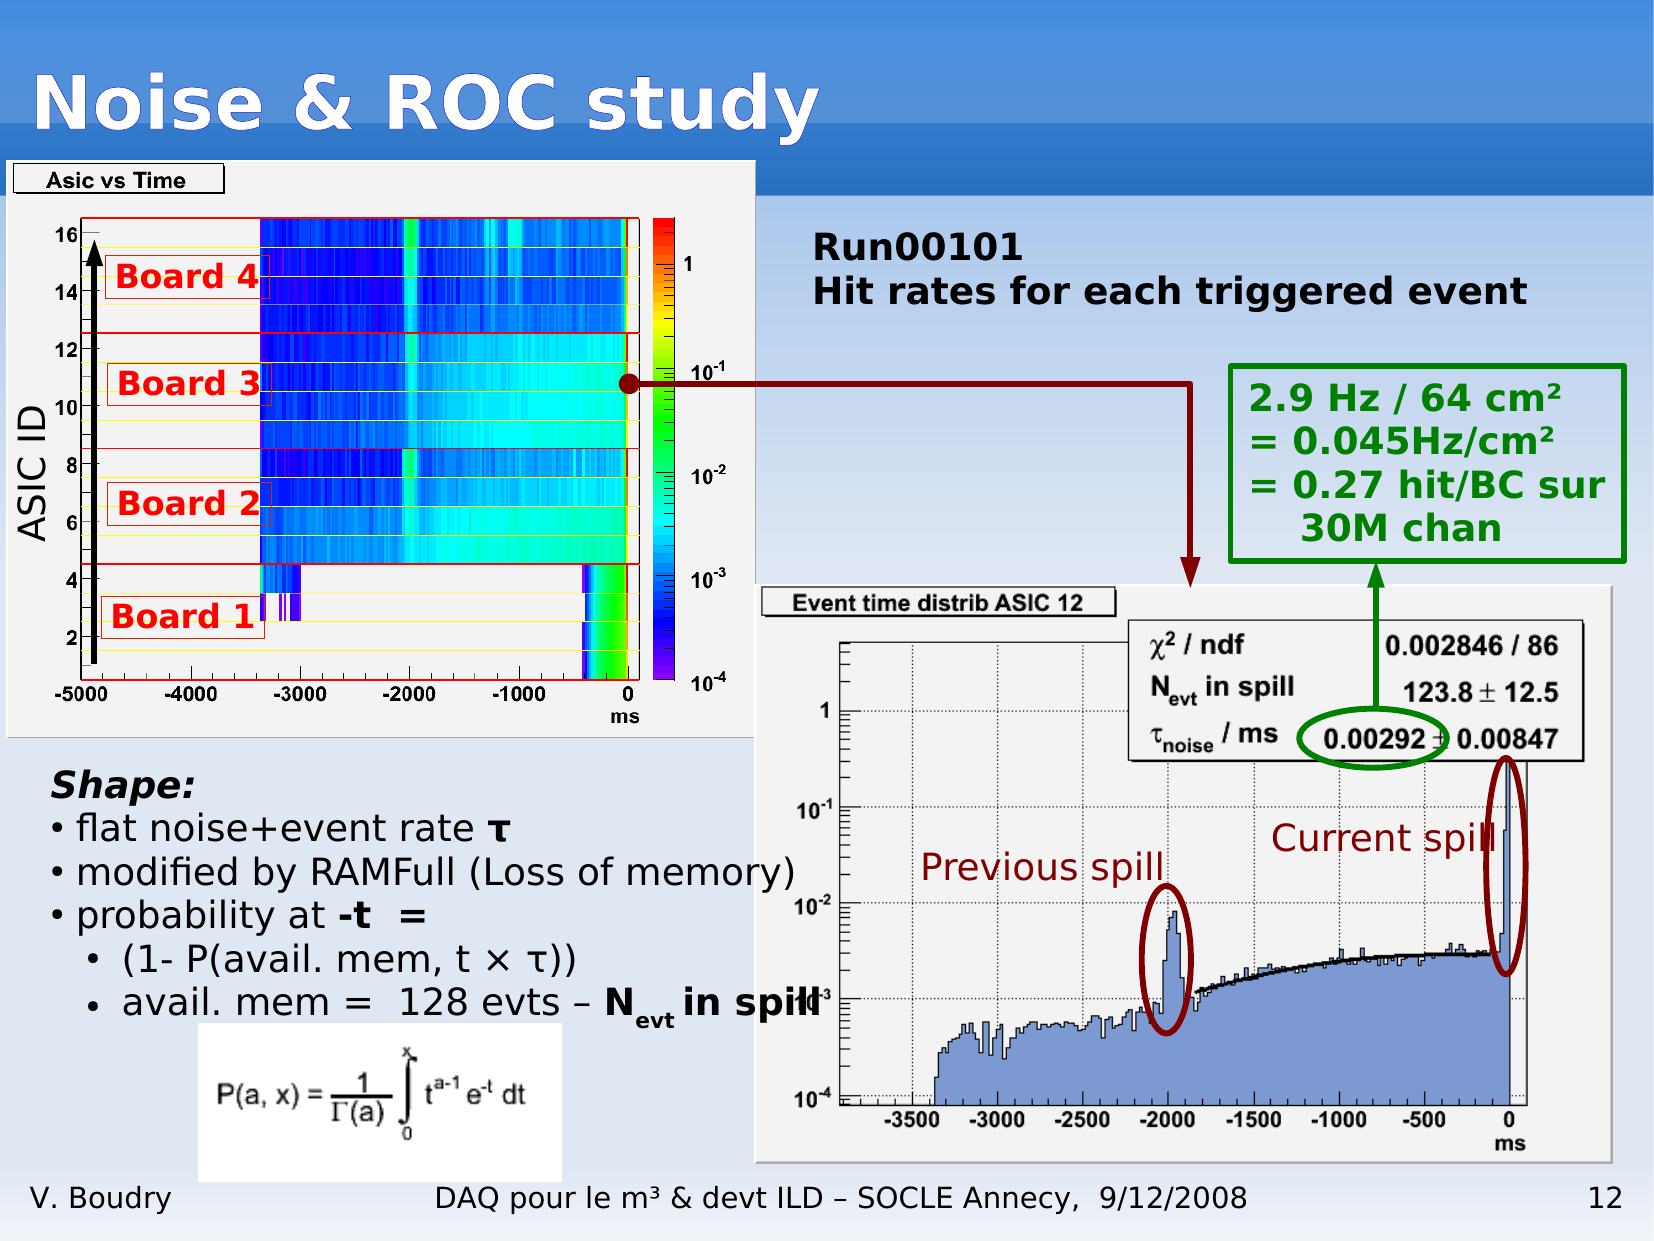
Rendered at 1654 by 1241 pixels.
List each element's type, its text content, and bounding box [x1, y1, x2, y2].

text_box Shape: flat noise+event rate τ modified by RAMFull (Loss of memory) probability at -t = (1- P(avail. mem, t × τ)) avail. mem = 128 evts – Nevt in spill [35, 756, 837, 1041]
text_box Run00101 Hit rates for each triggered event [797, 218, 1544, 321]
text_box Previous spill [905, 838, 1181, 898]
text_box Board 2 [107, 482, 272, 526]
text_box 2.9 Hz / 64 cm² = 0.045Hz/cm² = 0.27 hit/BC sur 30M chan [1230, 366, 1625, 562]
text_box ASIC ID [0, 280, 65, 579]
text_box Current spill [1256, 809, 1513, 868]
text_box Board 4 [105, 255, 270, 299]
title Noise & ROC study [29, 0, 1234, 207]
text_box Board 3 [107, 363, 272, 406]
picture [0, 0, 1654, 1241]
text_box Board 1 [101, 596, 265, 639]
